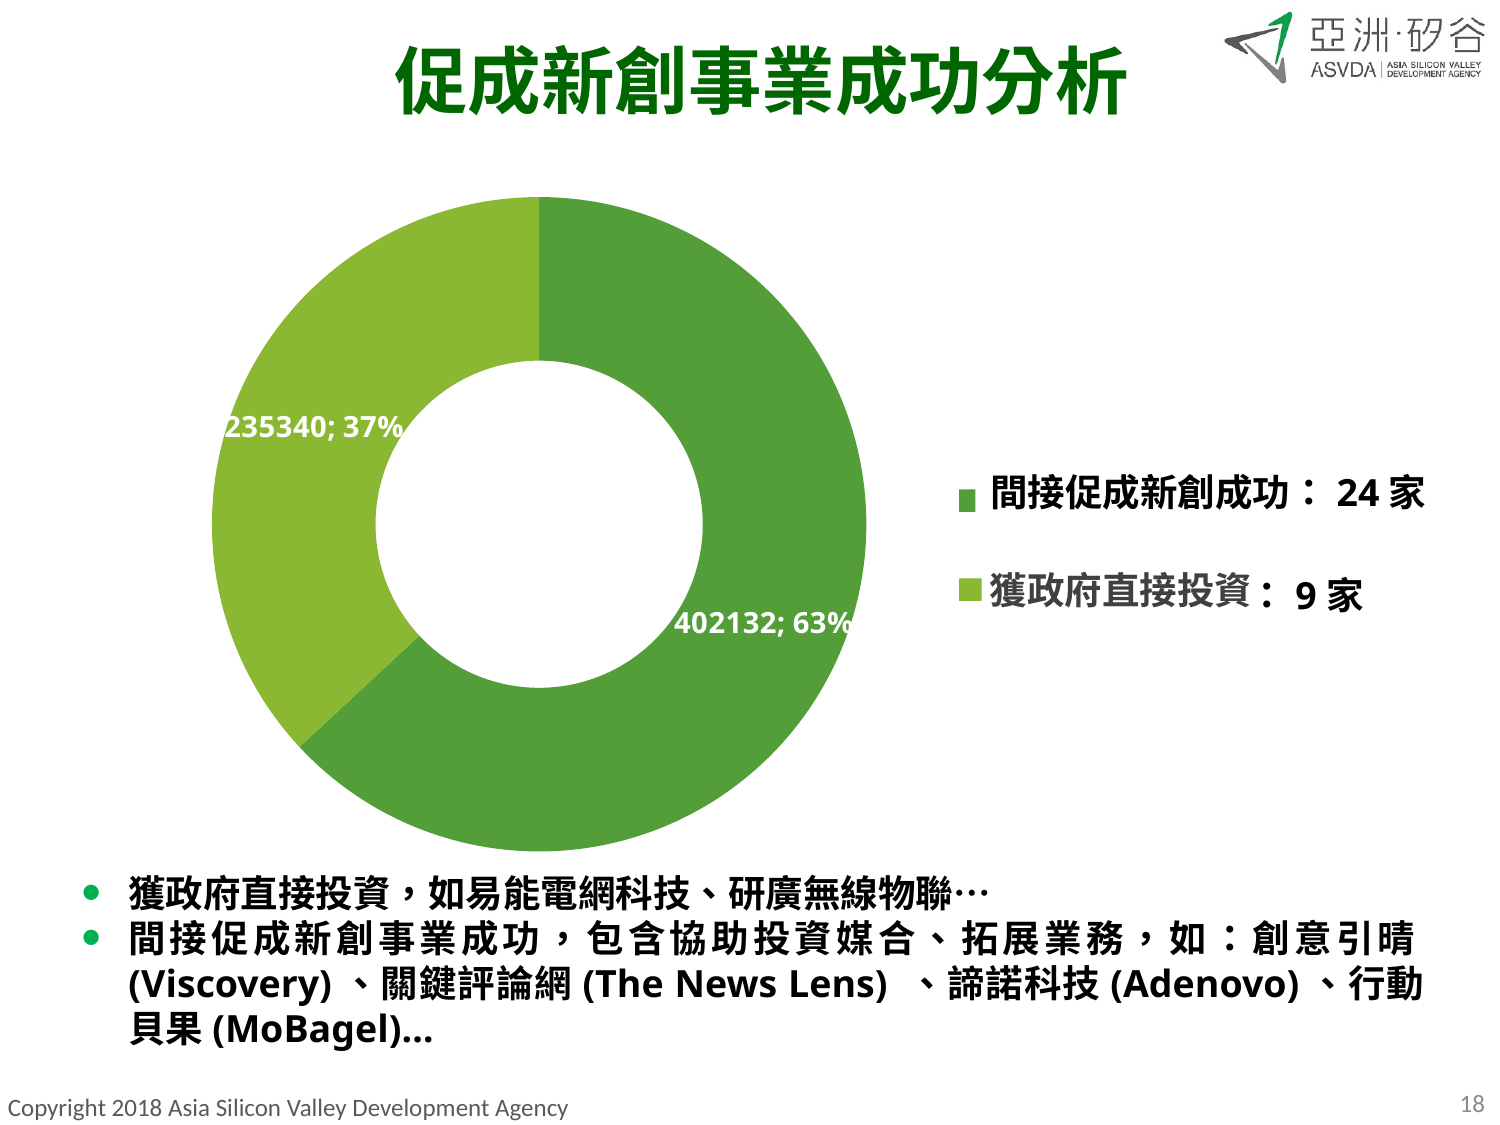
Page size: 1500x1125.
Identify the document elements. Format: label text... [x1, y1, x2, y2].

chart [132, 183, 1277, 866]
slide_number <編號> [1438, 1079, 1500, 1125]
text_box ：9家 [1234, 564, 1379, 625]
title 促成新創事業成功分析 [114, 27, 1409, 132]
text_box 間接促成新創成功：24家 [975, 461, 1442, 522]
text_box 獲政府直接投資，如易能電網科技、研廣無線物聯… 間接促成新創事業成功，包含協助投資媒合、拓展業務，如：創意引晴(Viscovery)、關鍵評論網(The News Lens) 、諦諾科技(Adenovo)、行動貝果(MoBagel)… [66, 862, 1439, 1058]
picture [1214, 0, 1500, 100]
